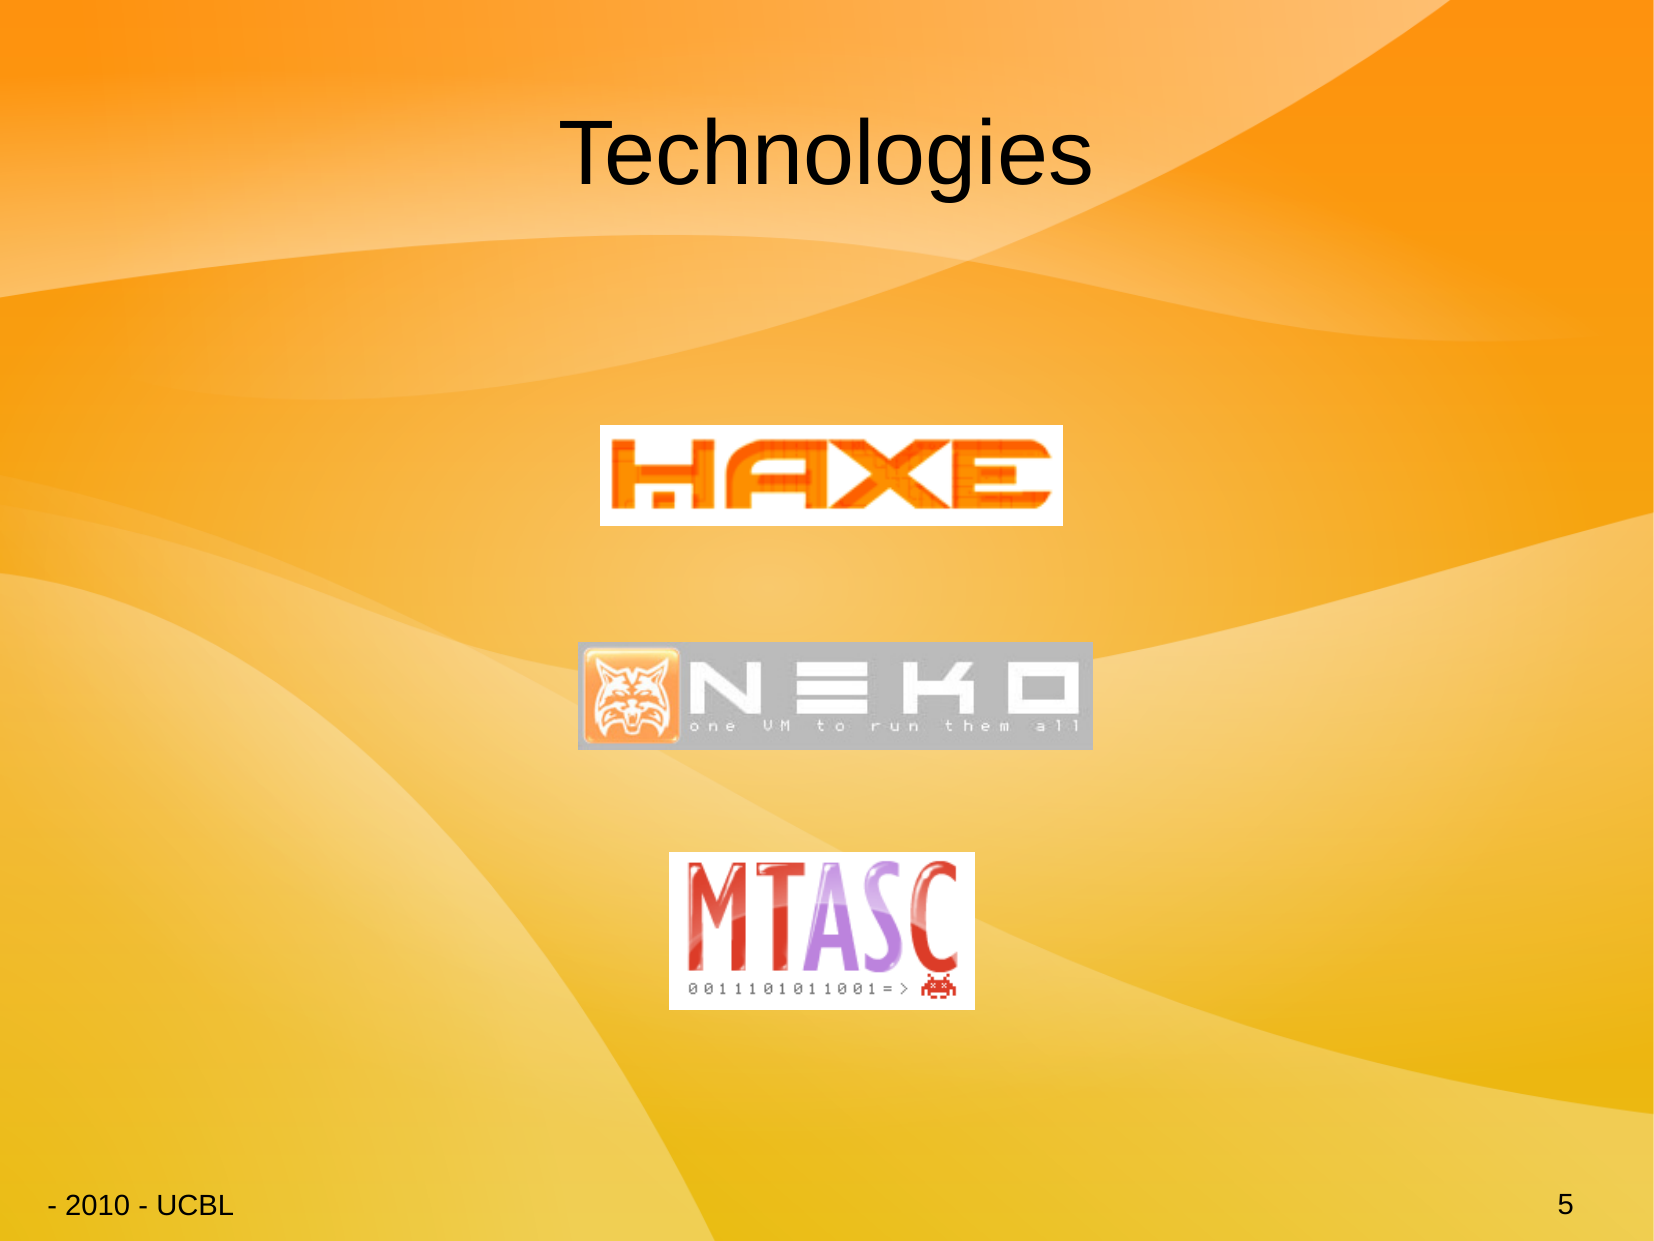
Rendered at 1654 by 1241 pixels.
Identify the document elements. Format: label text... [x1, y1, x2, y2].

title Technologies [82, 49, 1571, 257]
text_box Adrian Gaudebert - 2010 - UCBL [16, 1181, 473, 1229]
picture [0, 0, 1654, 1241]
text_box <numéro> [1542, 1180, 1654, 1241]
